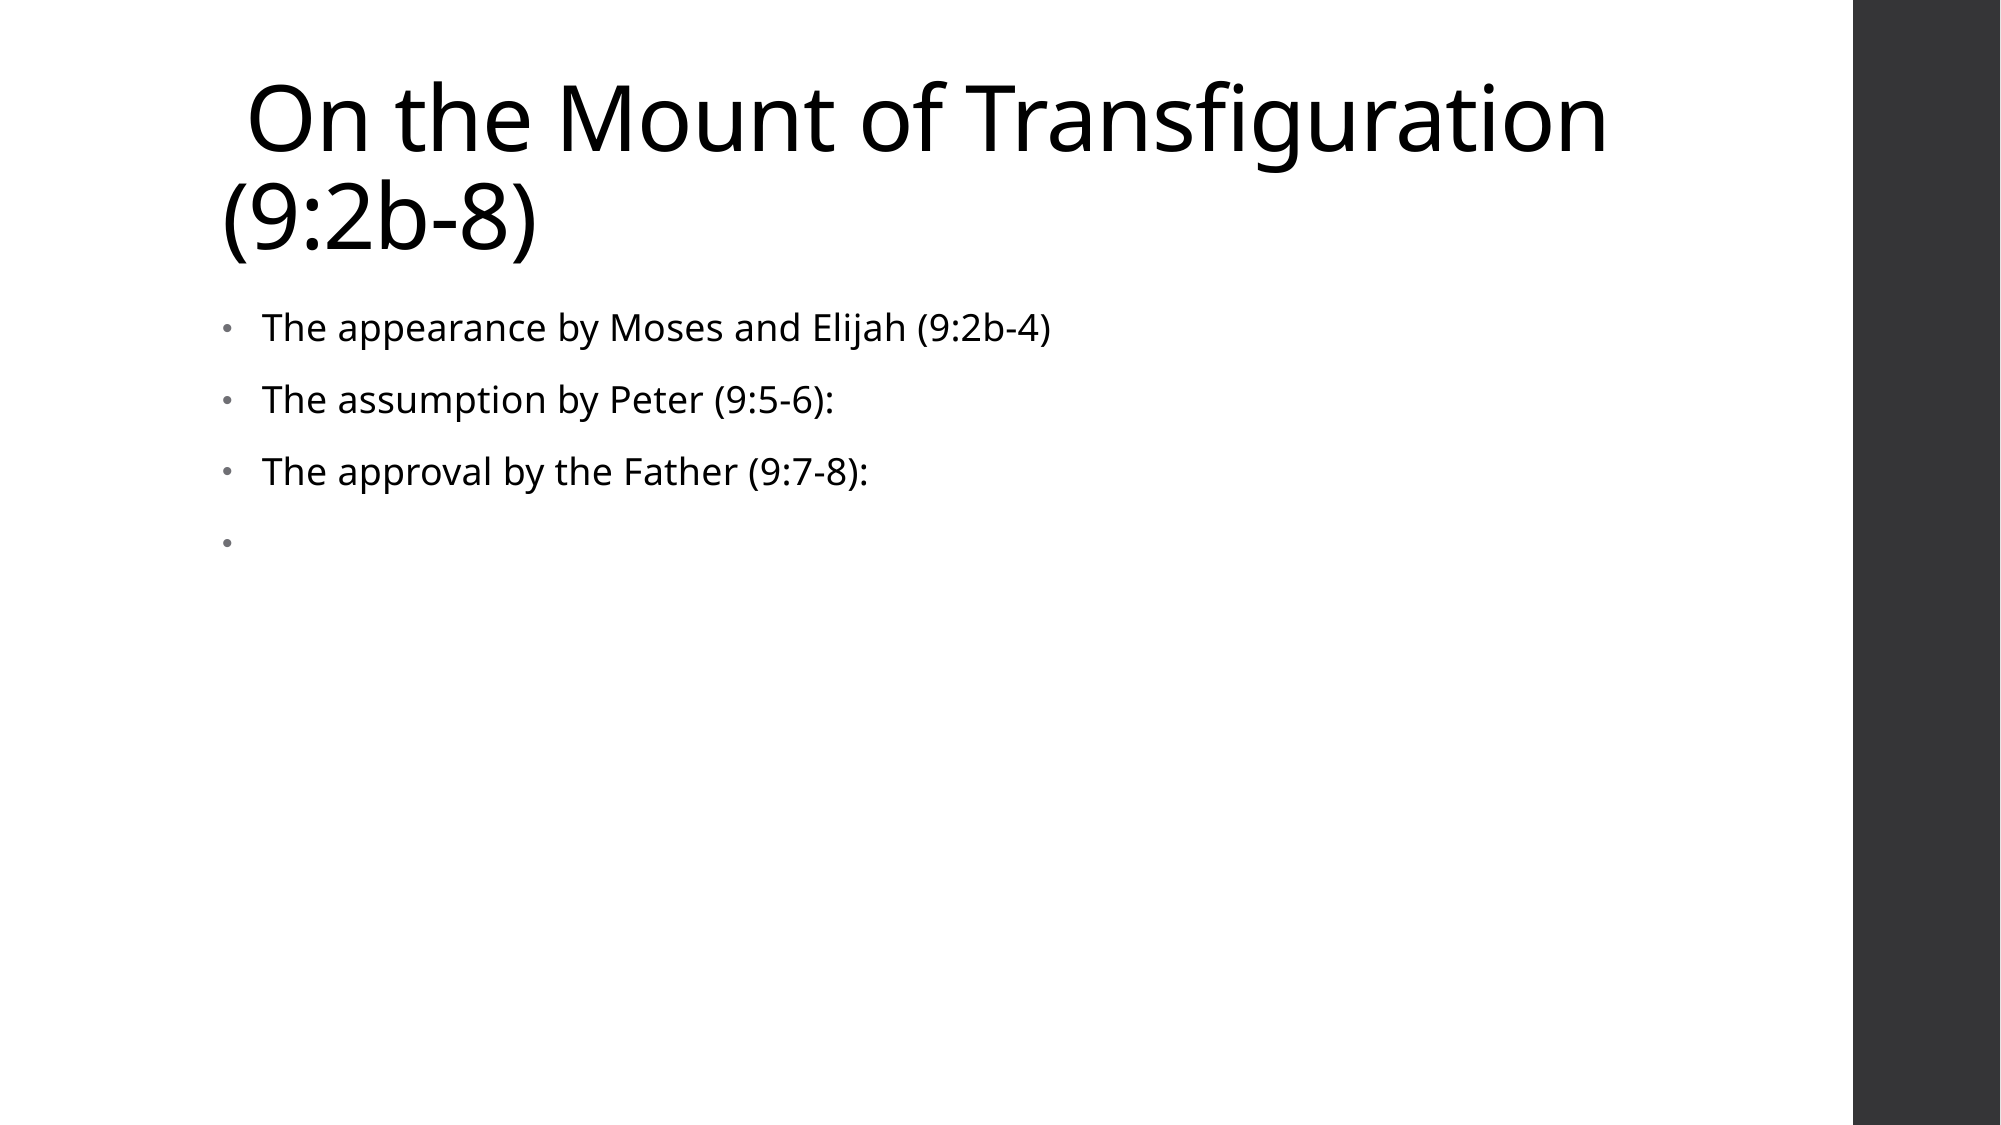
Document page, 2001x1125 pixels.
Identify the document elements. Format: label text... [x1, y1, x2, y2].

title On the Mount of Transfiguration (9:2b-8) [206, 60, 1797, 278]
list The appearance by Moses and Elijah (9:2b-4) The assumption by Peter (9:5-6): The approval by the Father (9:7-8): [206, 299, 1617, 1014]
